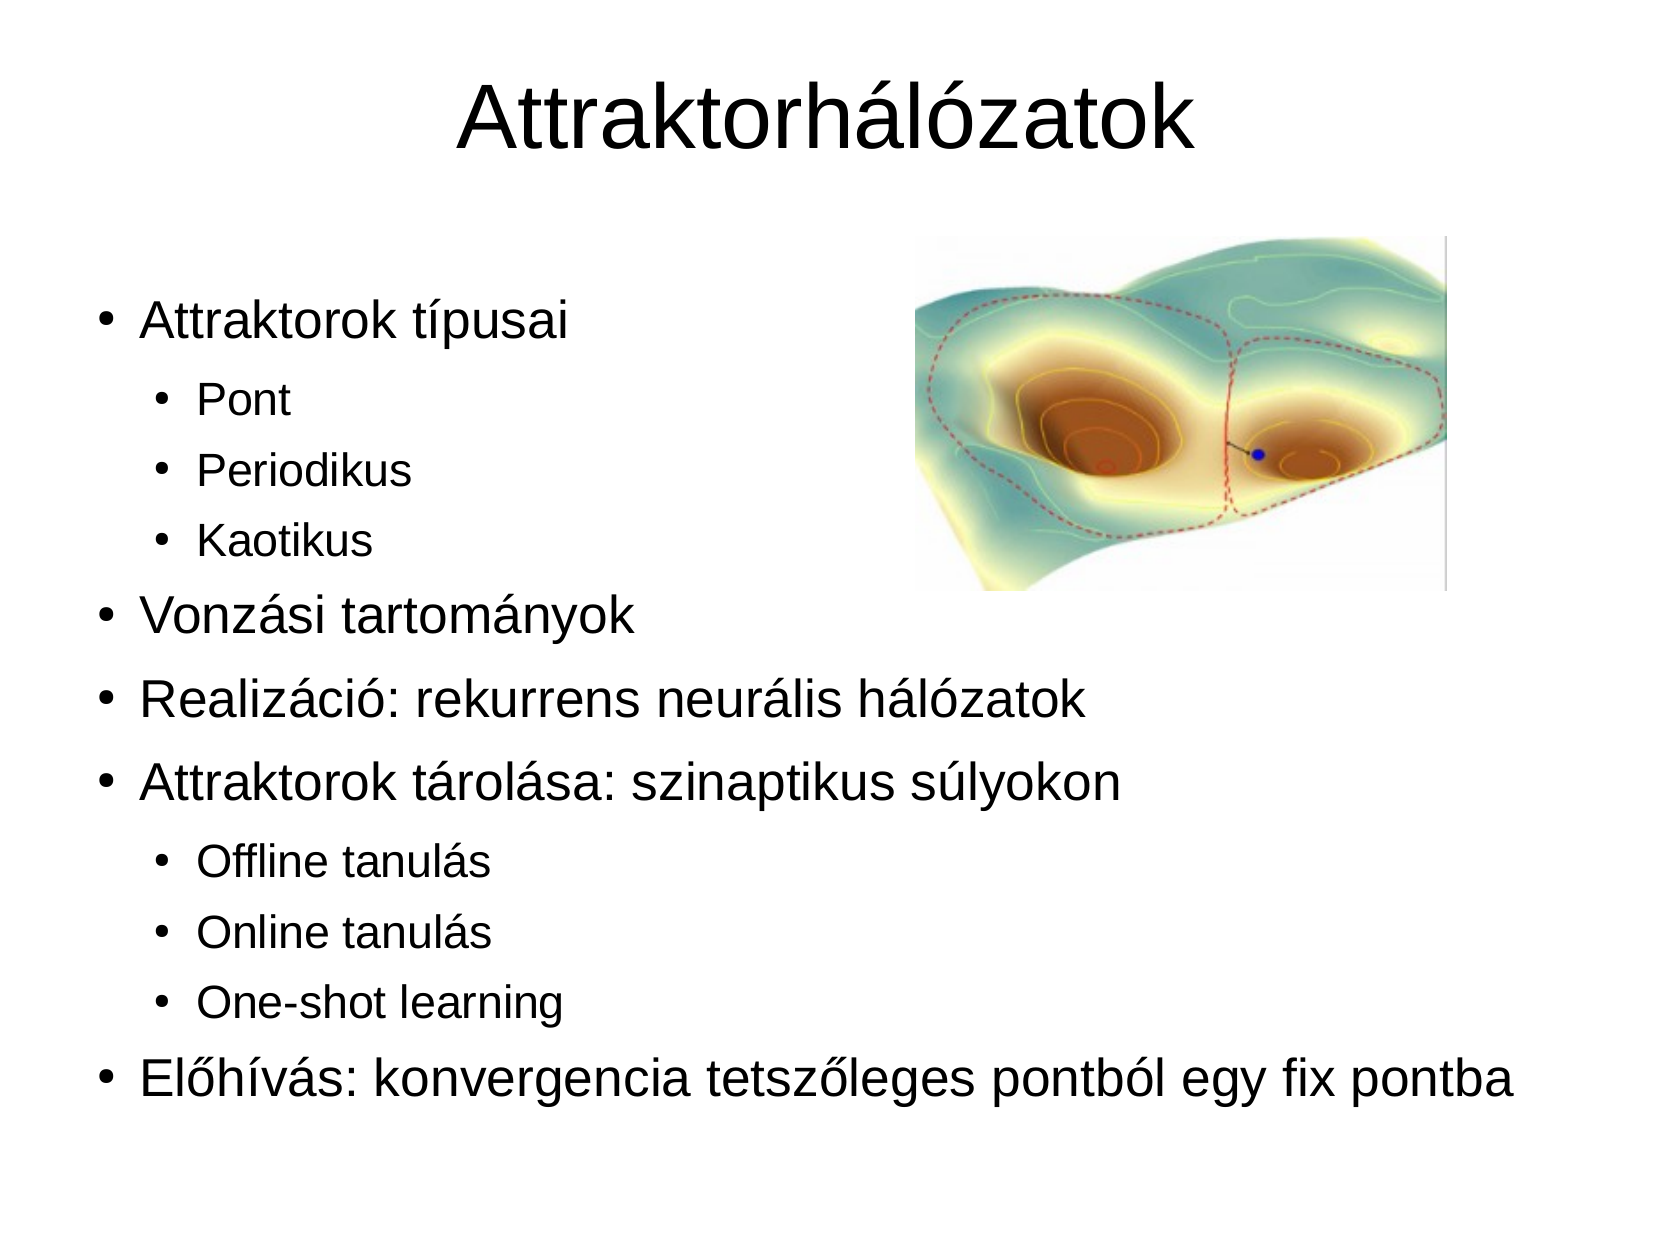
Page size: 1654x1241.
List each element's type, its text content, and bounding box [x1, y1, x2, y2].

picture [915, 236, 1447, 591]
title Attraktorhálózatok [82, 56, 1571, 178]
list Attraktorok típusai Pont Periodikus Kaotikus Vonzási tartományok Realizáció: rekurrens neurális hálózatok Attraktorok tárolása: szinaptikus súlyokon Offline tanulás Online tanulás One-shot learning Előhívás: konvergencia tetszőleges pontból egy fix pontba [82, 290, 1571, 1109]
